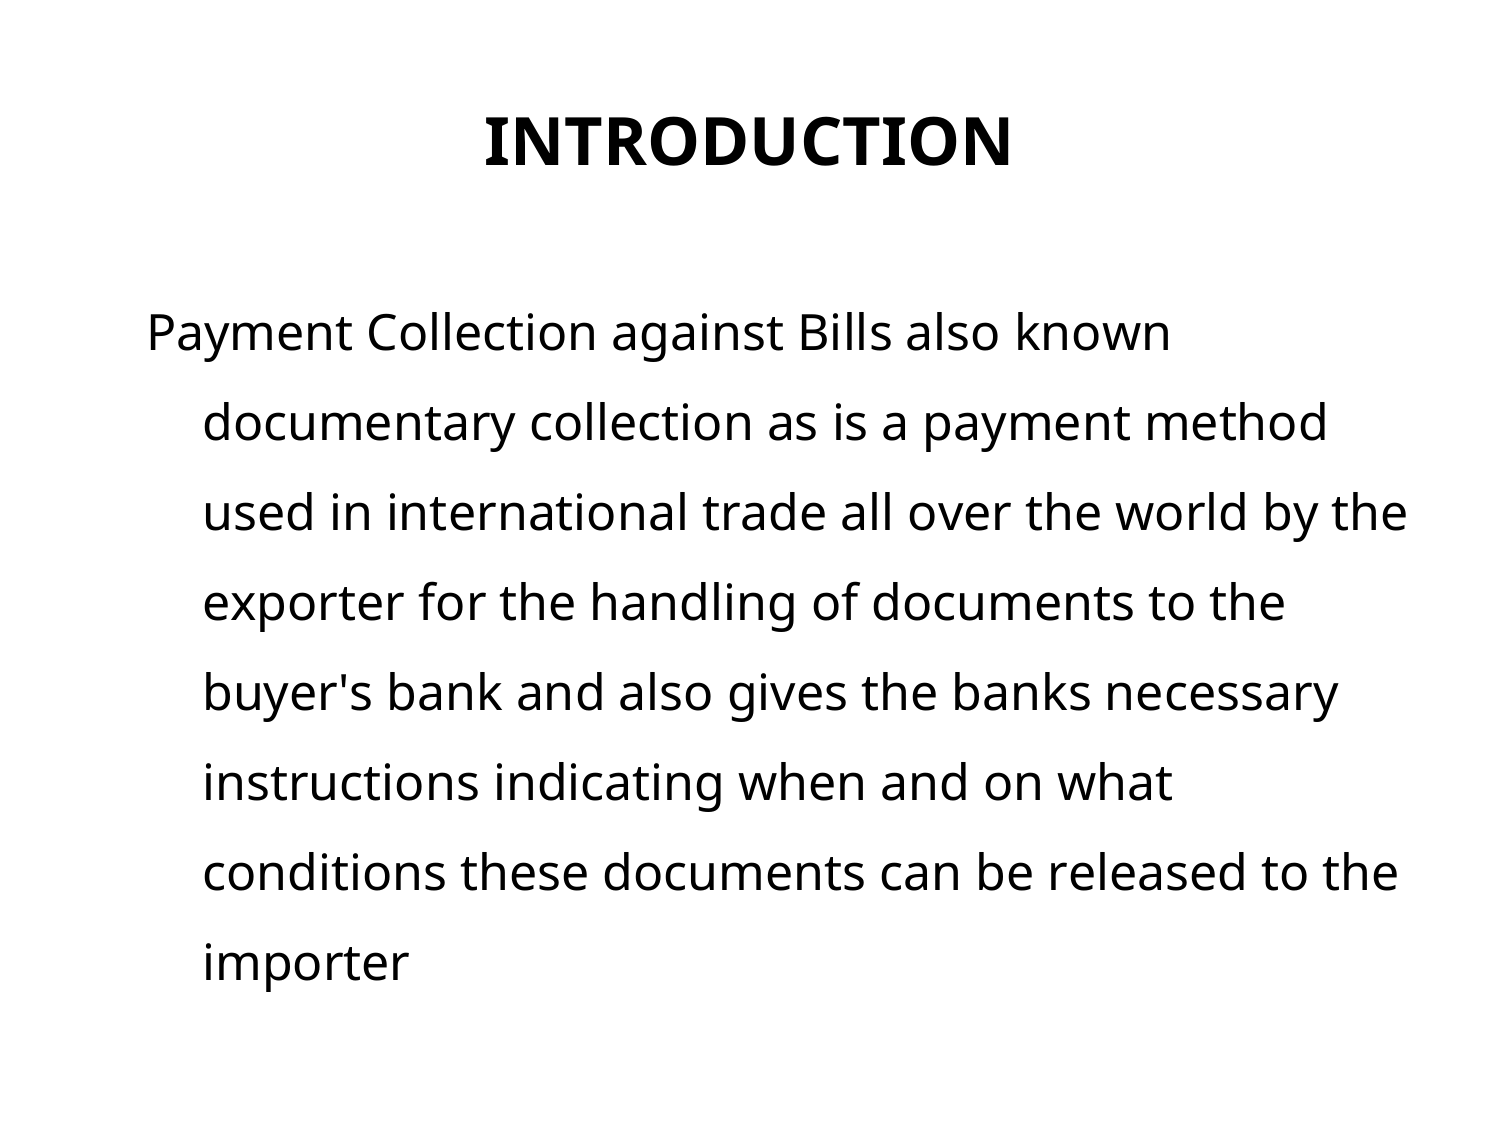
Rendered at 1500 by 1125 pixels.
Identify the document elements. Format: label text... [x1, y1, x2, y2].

list Payment Collection against Bills also known documentary collection as is a payment method used in international trade all over the world by the exporter for the handling of documents to the buyer's bank and also gives the banks necessary instructions indicating when and on what conditions these documents can be released to the importer [75, 262, 1425, 1005]
title INTRODUCTION [75, 45, 1425, 233]
